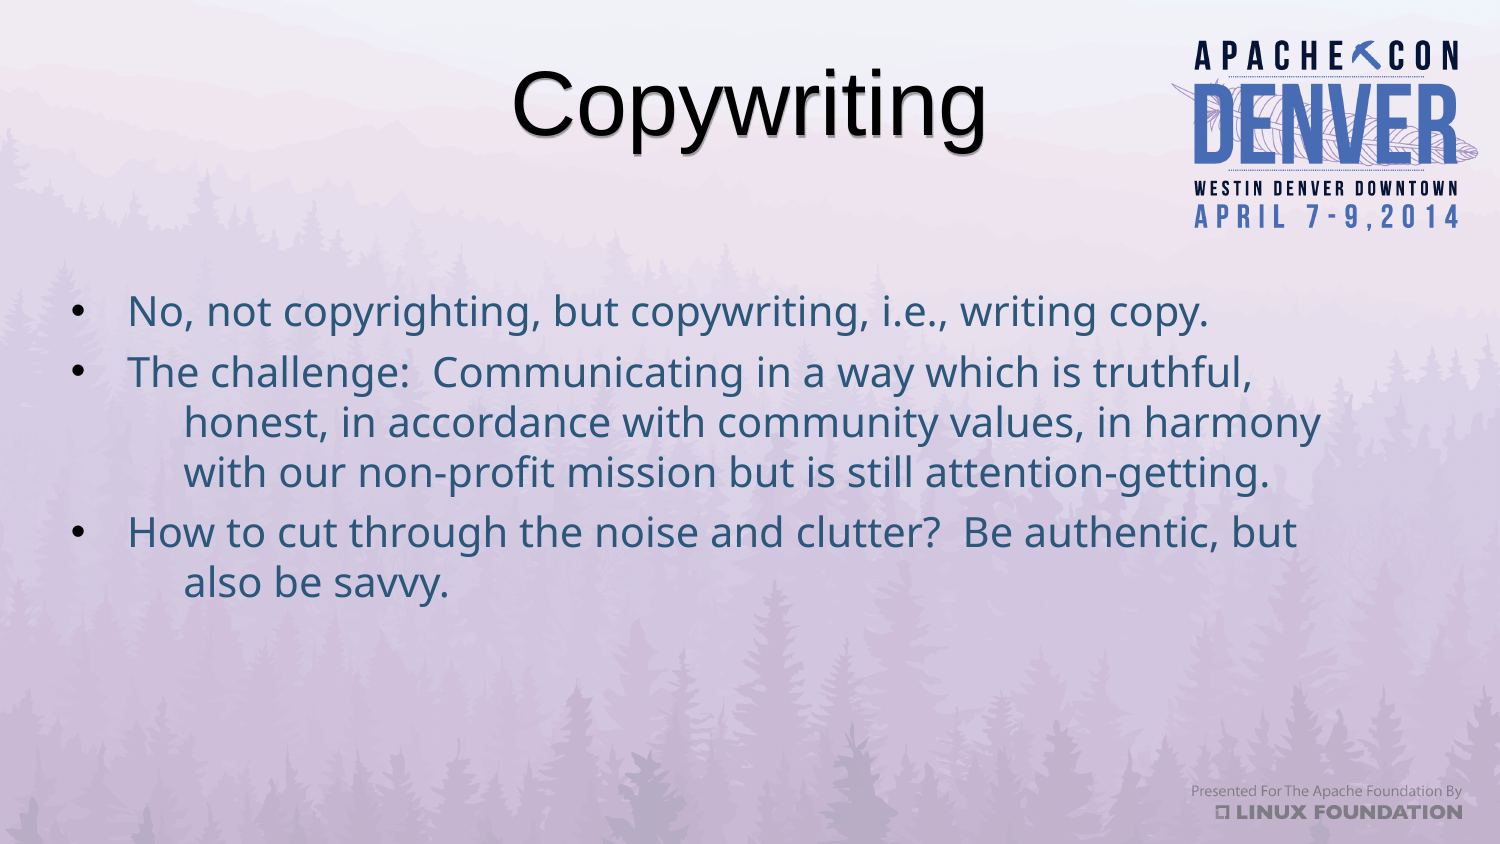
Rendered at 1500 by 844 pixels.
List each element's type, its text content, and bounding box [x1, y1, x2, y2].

text_box No, not copyrighting, but copywriting, i.e., writing copy. The challenge: Communicating in a way which is truthful, honest, in accordance with community values, in harmony with our non-profit mission but is still attention-getting. How to cut through the noise and clutter? Be authentic, but also be savvy. [55, 277, 1396, 796]
picture [0, 0, 1500, 844]
title Copywriting [75, 33, 1425, 175]
